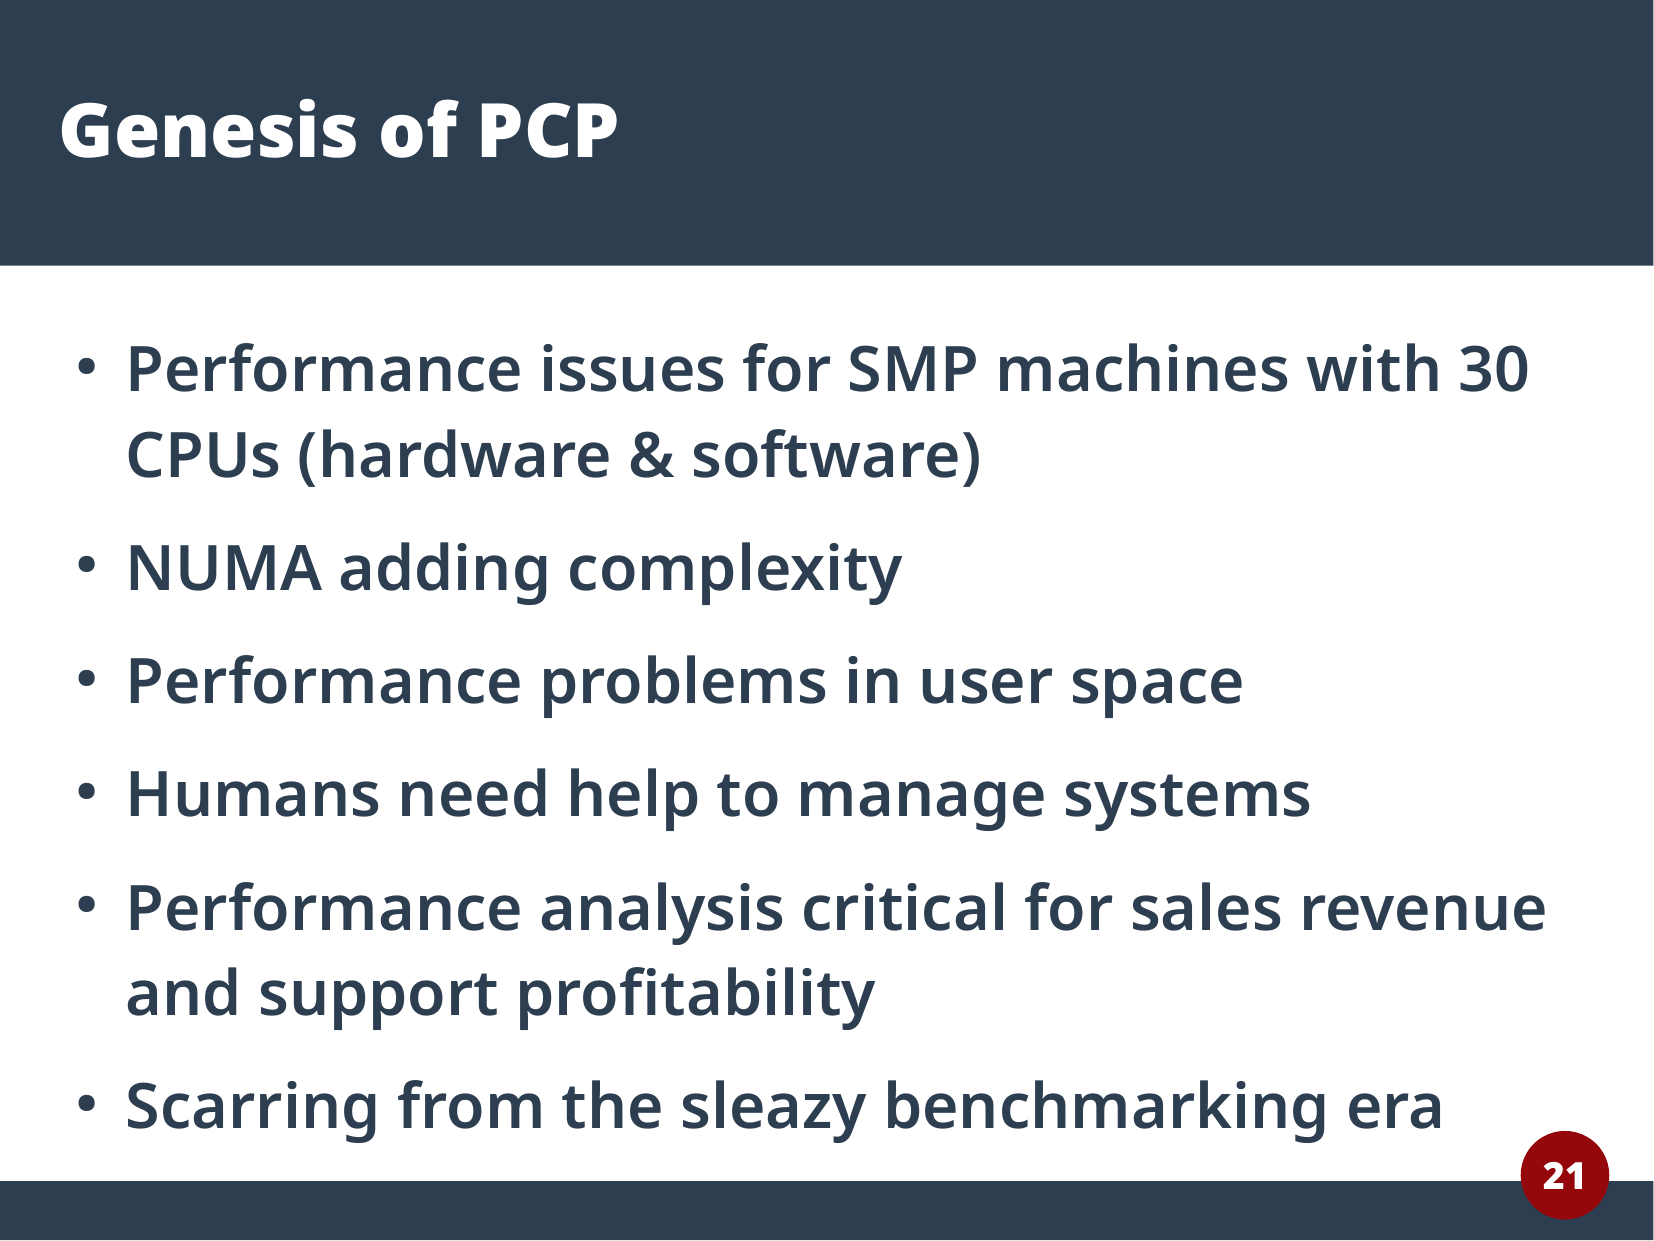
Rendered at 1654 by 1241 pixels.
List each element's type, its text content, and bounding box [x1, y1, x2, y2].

title Genesis of PCP [59, 49, 1595, 207]
list Performance issues for SMP machines with 30 CPUs (hardware & software) NUMA adding complexity Performance problems in user space Humans need help to manage systems Performance analysis critical for sales revenue and support profitability Scarring from the sleazy benchmarking era [59, 324, 1595, 1152]
